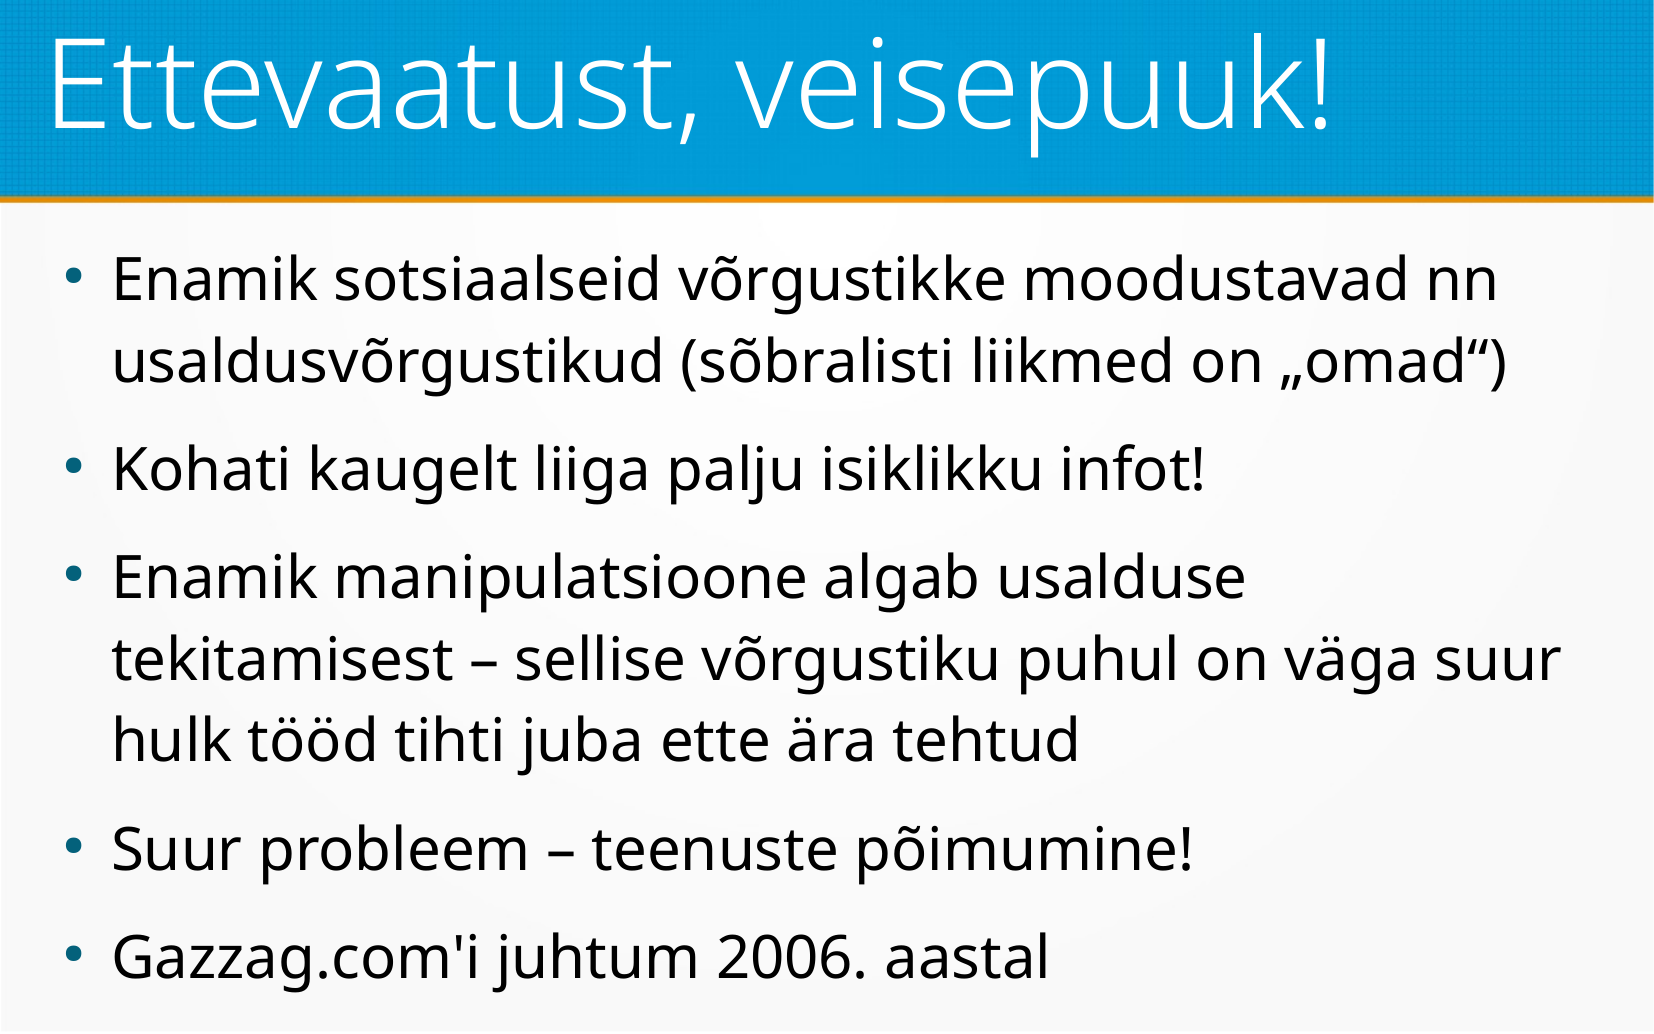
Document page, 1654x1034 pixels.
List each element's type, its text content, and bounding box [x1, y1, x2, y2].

list Enamik sotsiaalseid võrgustikke moodustavad nn usaldusvõrgustikud (sõbralisti liikmed on „omad“) Kohati kaugelt liiga palju isiklikku infot! Enamik manipulatsioone algab usalduse tekitamisest – sellise võrgustiku puhul on väga suur hulk tööd tihti juba ette ära tehtud Suur probleem – teenuste põimumine! Gazzag.com'i juhtum 2006. aastal [47, 236, 1607, 1002]
title Ettevaatust, veisepuuk! [43, 0, 1619, 166]
picture [0, 195, 1654, 1034]
